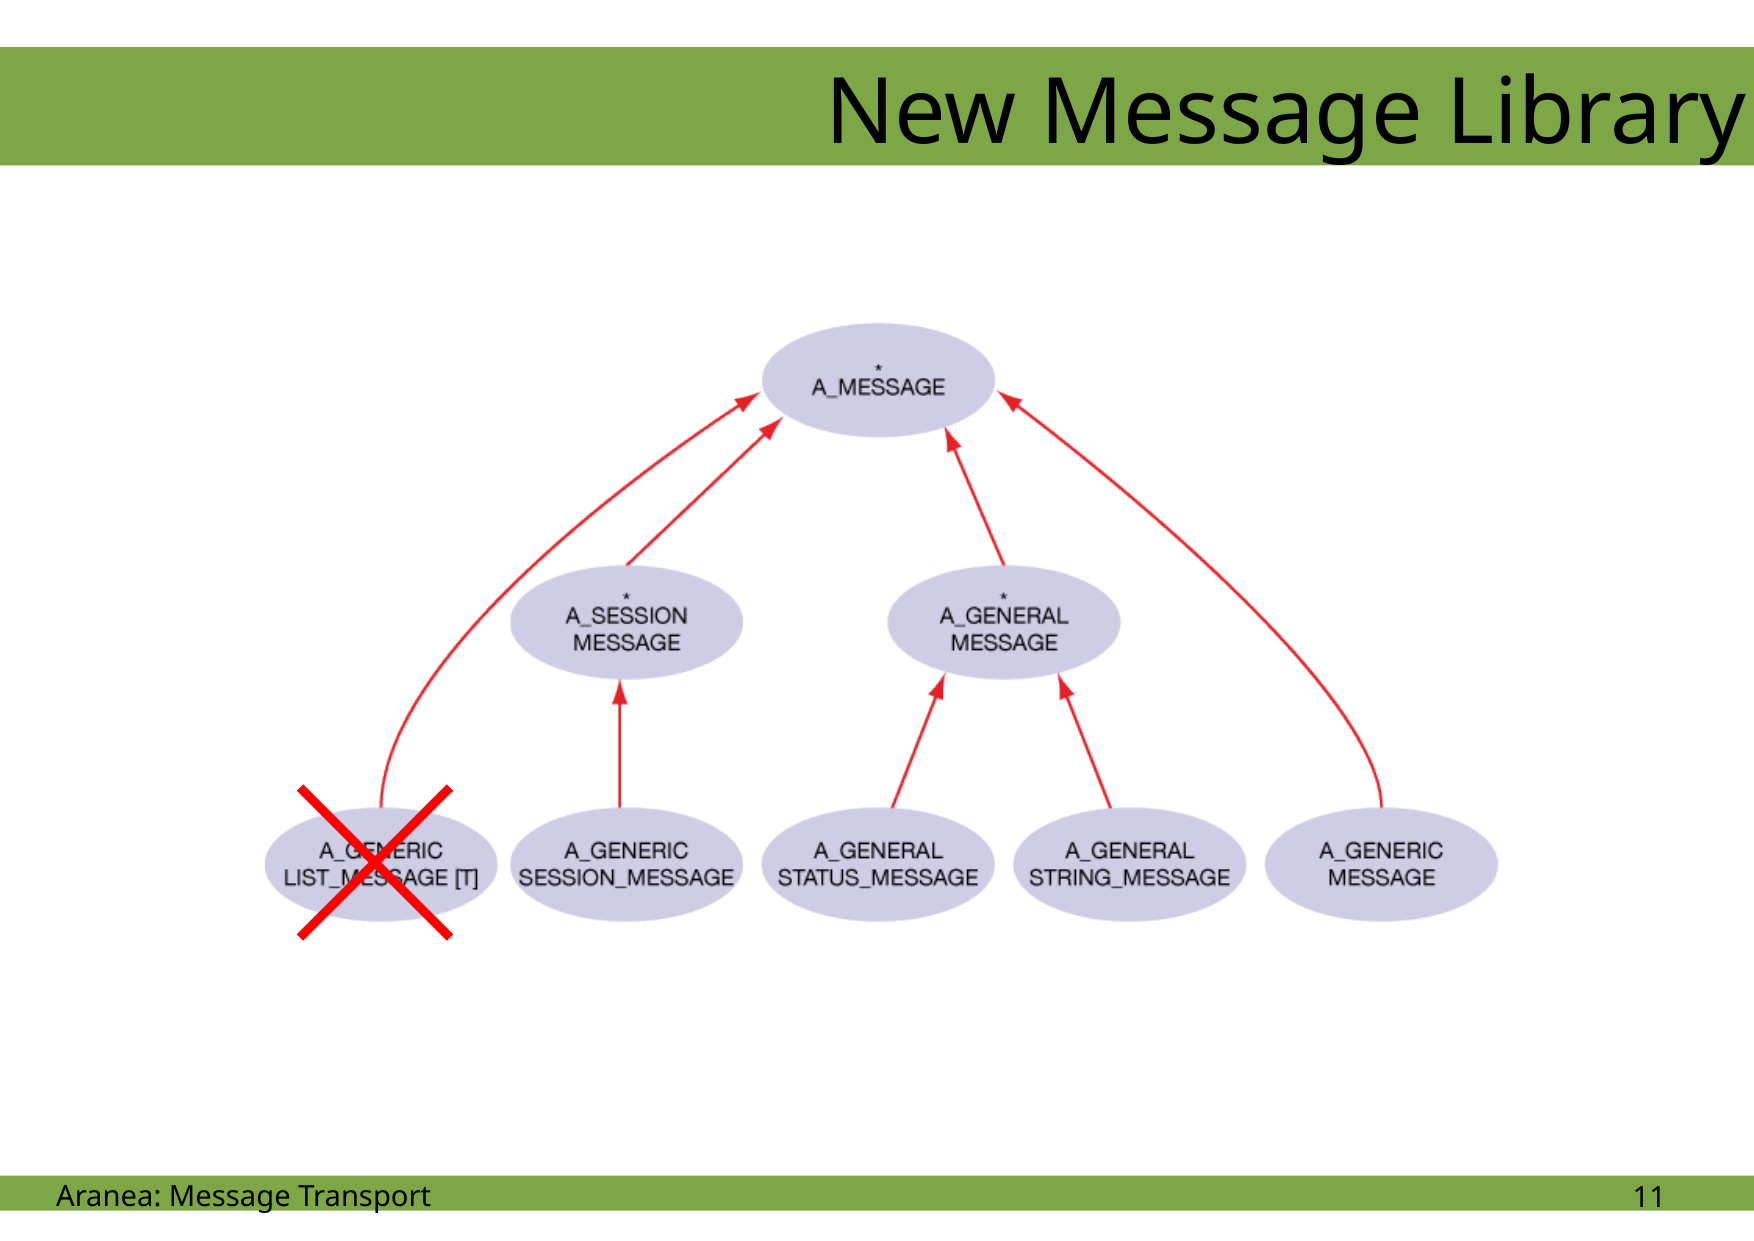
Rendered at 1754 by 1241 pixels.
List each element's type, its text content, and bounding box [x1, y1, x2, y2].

picture [254, 152, 1505, 1090]
title New Message Library [0, 54, 1748, 162]
